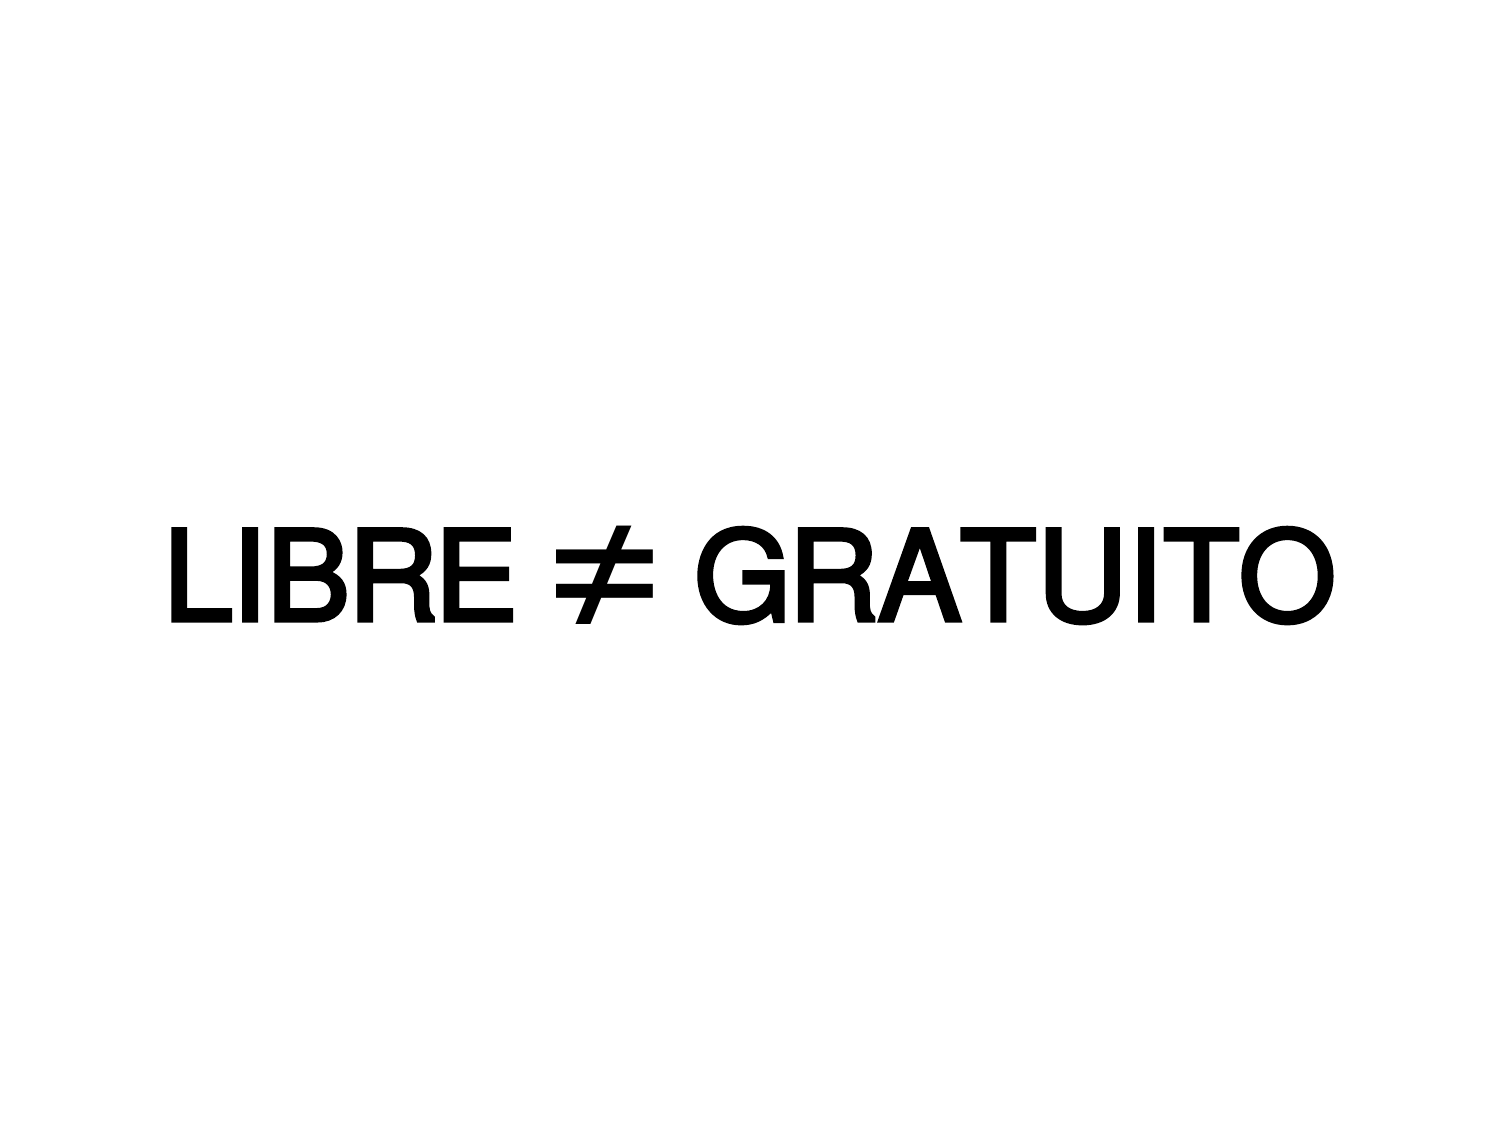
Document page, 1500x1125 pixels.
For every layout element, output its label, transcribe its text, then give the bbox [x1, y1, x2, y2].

text_box LIBRE ≠ GRATUITO [37, 427, 1463, 698]
